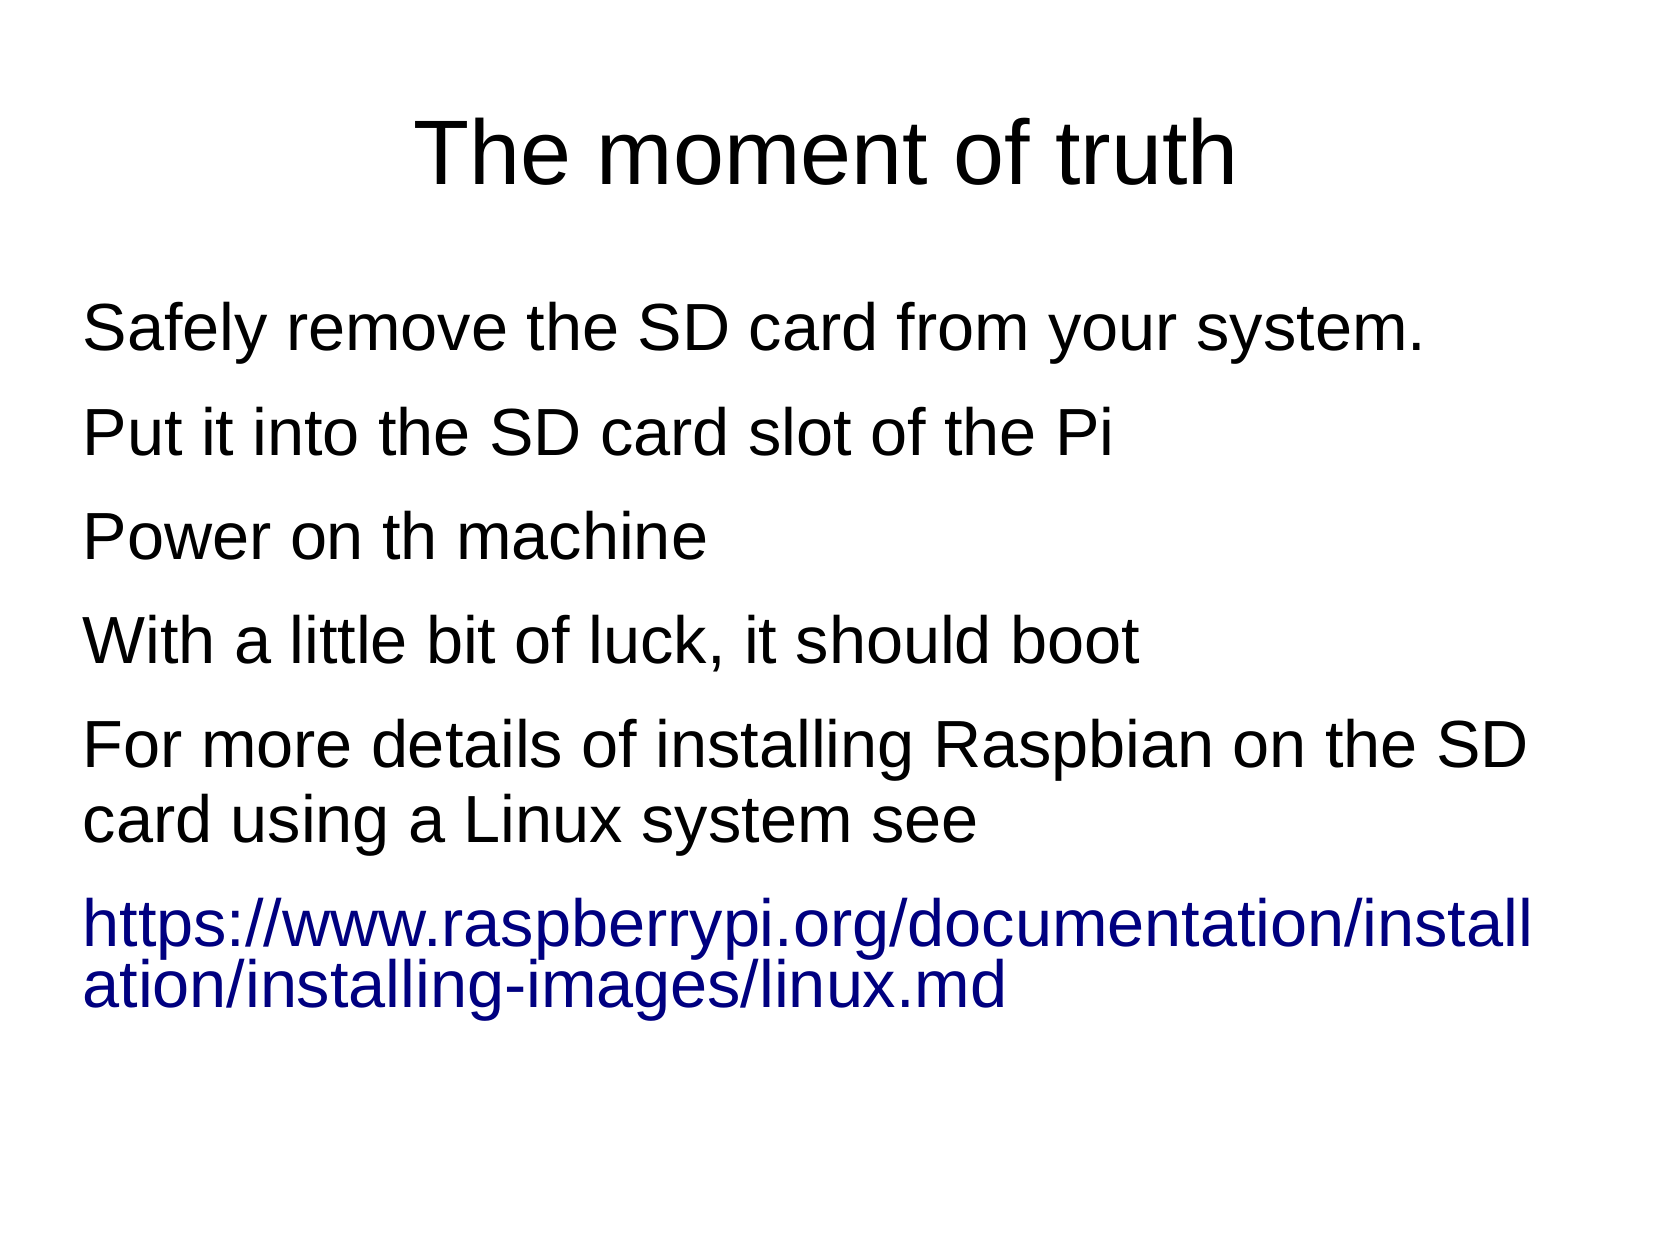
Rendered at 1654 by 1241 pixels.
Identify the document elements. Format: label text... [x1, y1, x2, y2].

title The moment of truth [82, 49, 1571, 257]
list Safely remove the SD card from your system. Put it into the SD card slot of the Pi Power on th machine With a little bit of luck, it should boot For more details of installing Raspbian on the SD card using a Linux system see https://www.raspberrypi.org/documentation/installation/installing-images/linux.md [82, 290, 1571, 1010]
